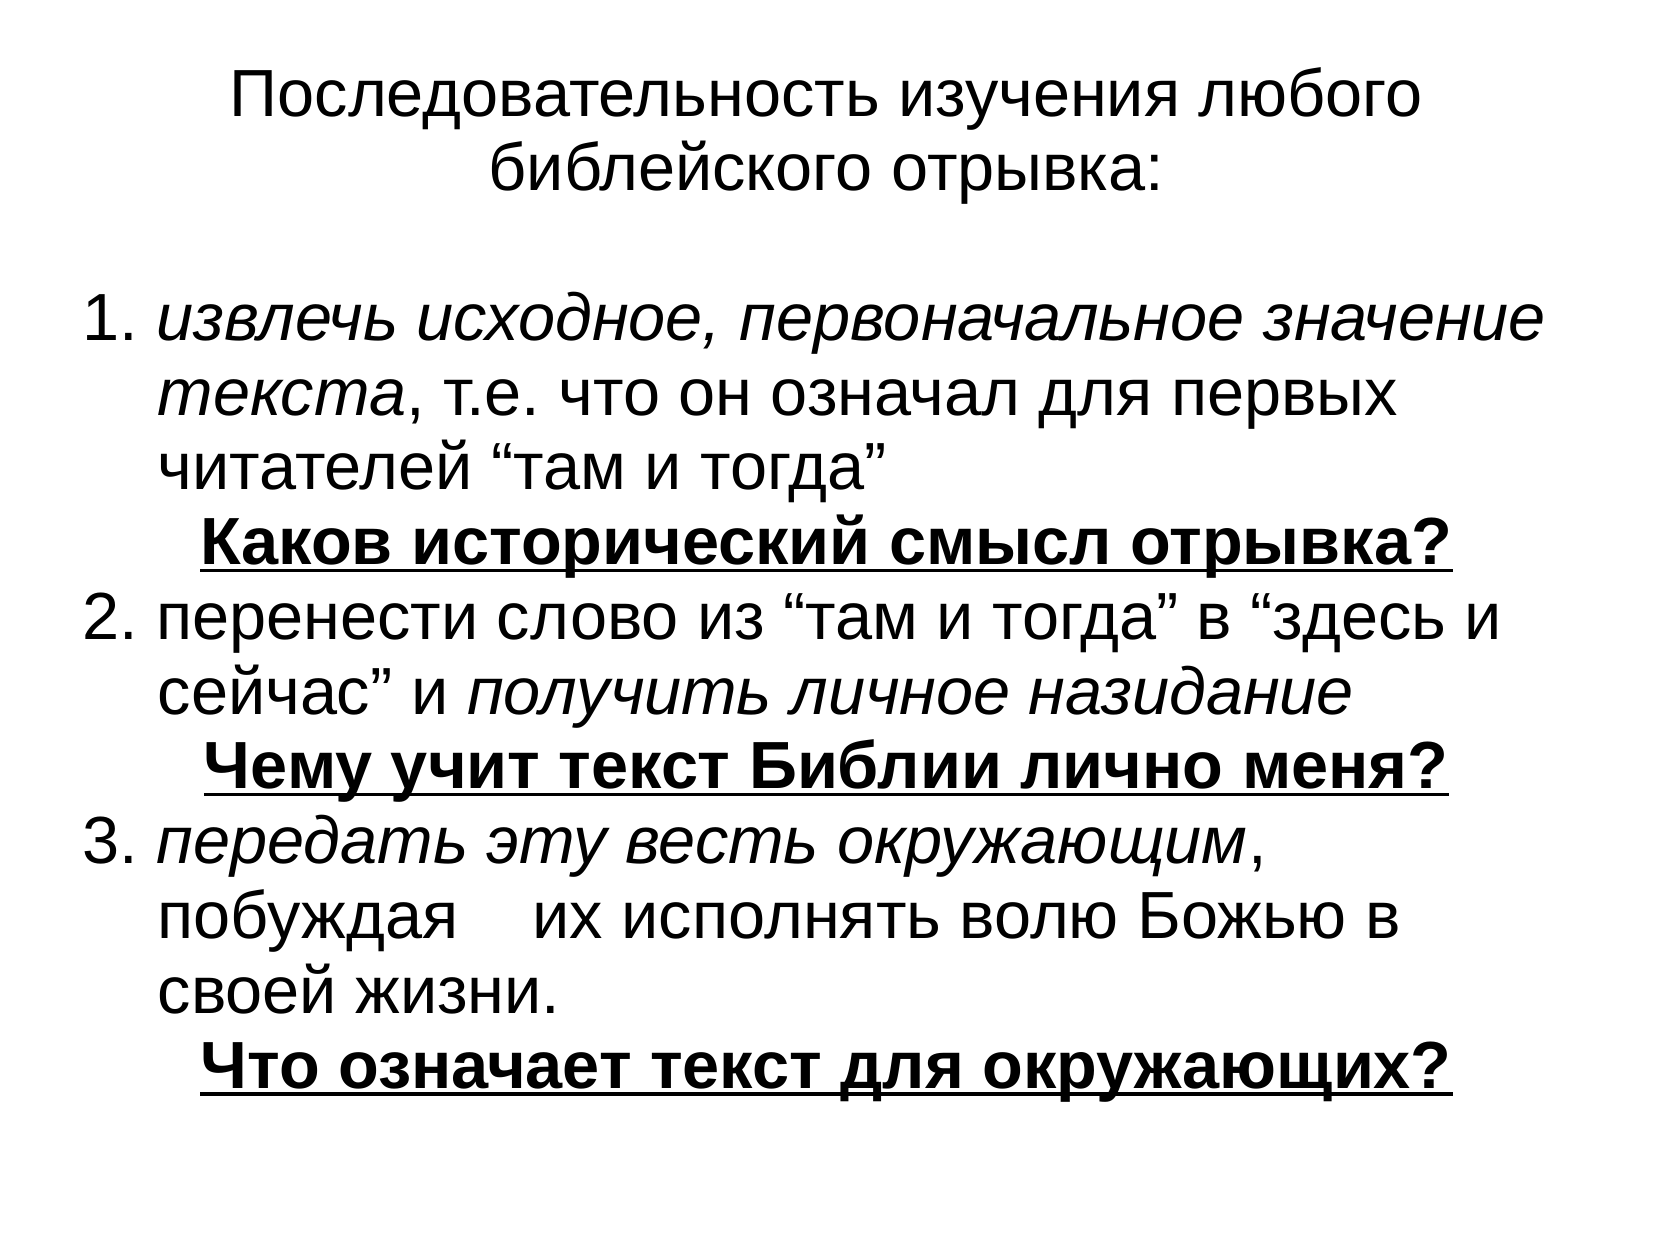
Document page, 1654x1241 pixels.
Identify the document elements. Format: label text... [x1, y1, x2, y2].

subtitle Последовательность изучения любого библейского отрывка: 1. извлечь исходное, первоначальное значение текста, т.е. что он означал для первых читателей “там и тогда” Каков исторический смысл отрывка? 2. перенести слово из “там и тогда” в “здесь и сейчас” и получить личное назидание Чему учит текст Библии лично меня? 3. передать эту весть окружающим, побуждая их исполнять волю Божью в своей жизни. Что означает текст для окружающих? [82, 49, 1571, 1109]
